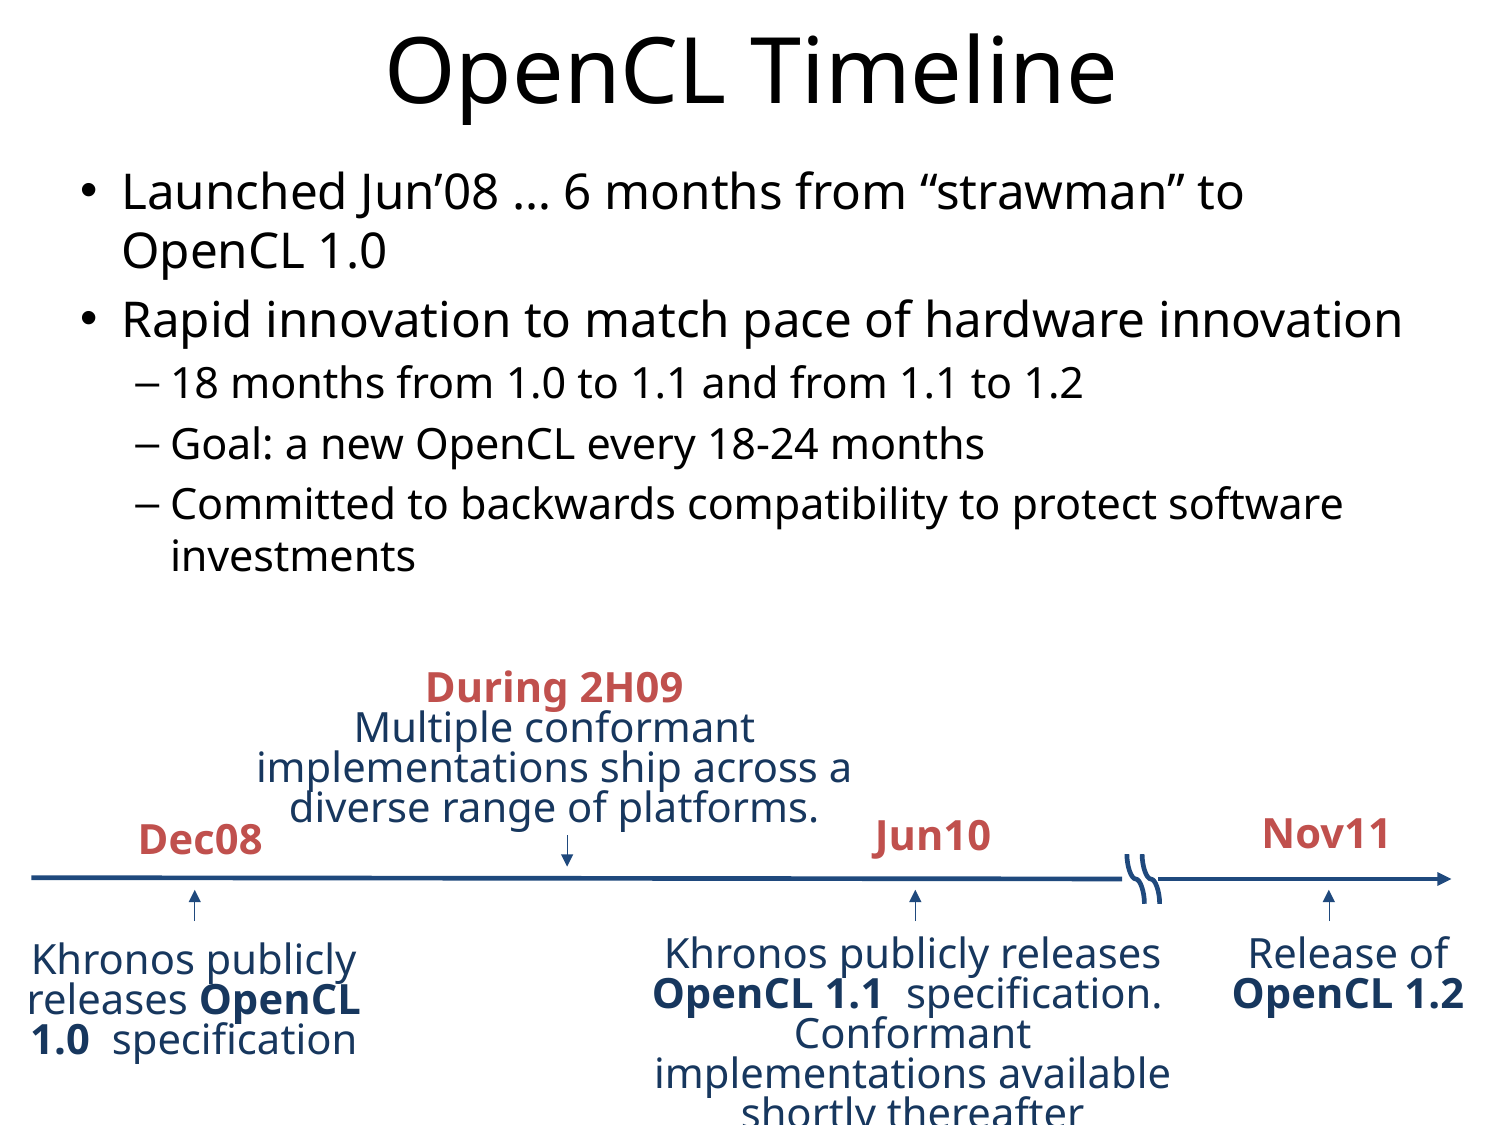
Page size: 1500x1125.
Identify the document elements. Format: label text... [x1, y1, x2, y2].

text_box Release of OpenCL 1.2 [1196, 928, 1500, 1024]
text_box Jun10 [859, 807, 1007, 868]
text_box Dec08 [122, 811, 278, 872]
text_box Khronos publicly releases OpenCL 1.1 specification. Conformant implementations available shortly thereafter [620, 929, 1206, 1125]
text_box Khronos publicly releases OpenCL 1.0 specification [0, 935, 394, 1071]
title OpenCL Timeline [76, 0, 1427, 138]
list Launched Jun’08 … 6 months from “strawman” to OpenCL 1.0 Rapid innovation to match pace of hardware innovation 18 months from 1.0 to 1.1 and from 1.1 to 1.2 Goal: a new OpenCL every 18-24 months Committed to backwards compatibility to protect software investments [64, 152, 1436, 642]
text_box Nov11 [1246, 804, 1408, 865]
text_box During 2H09 Multiple conformant implementations ship across a diverse range of platforms. [201, 663, 907, 839]
